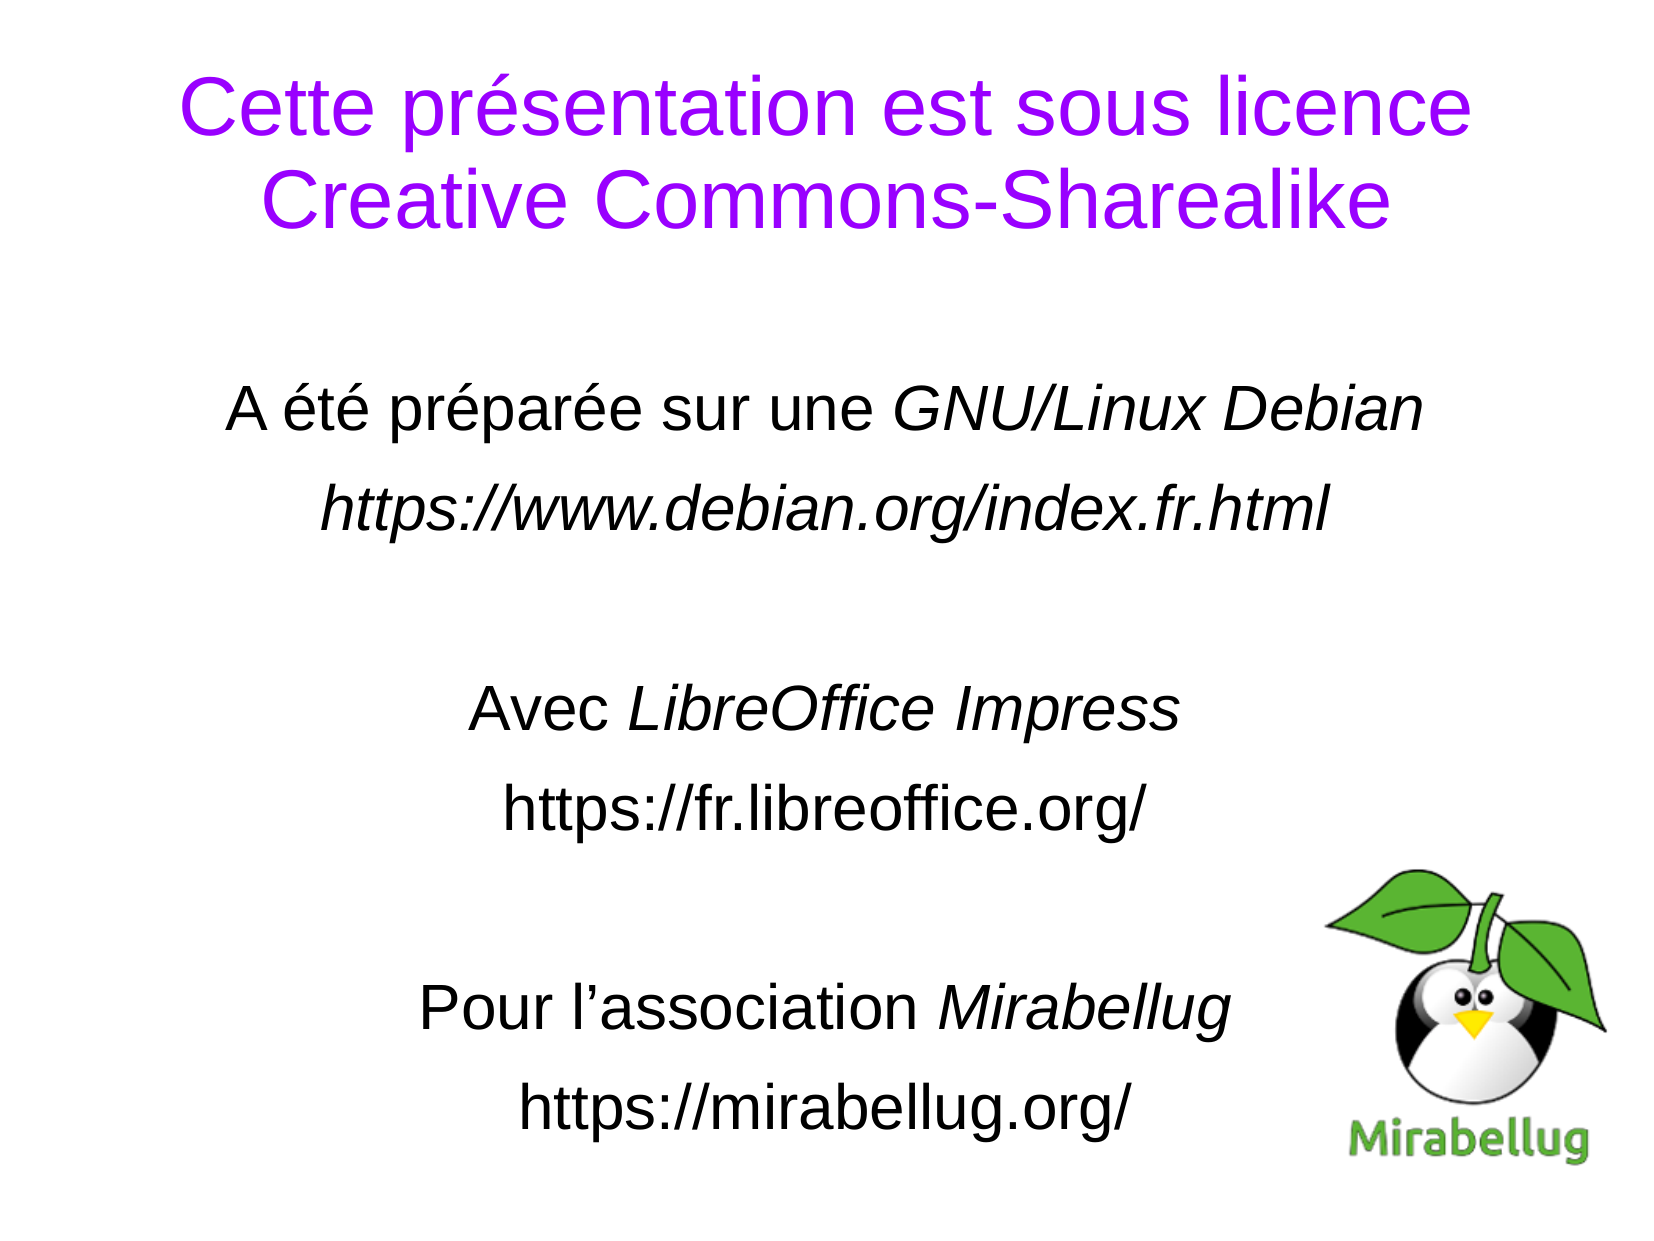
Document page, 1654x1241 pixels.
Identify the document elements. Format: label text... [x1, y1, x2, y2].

picture [1311, 862, 1621, 1172]
title Cette présentation est sous licence Creative Commons-Sharealike [82, 49, 1571, 257]
list A été préparée sur une GNU/Linux Debian https://www.debian.org/index.fr.html Avec LibreOffice Impress https://fr.libreoffice.org/ Pour l’association Mirabellug https://mirabellug.org/ [47, 272, 1536, 1146]
